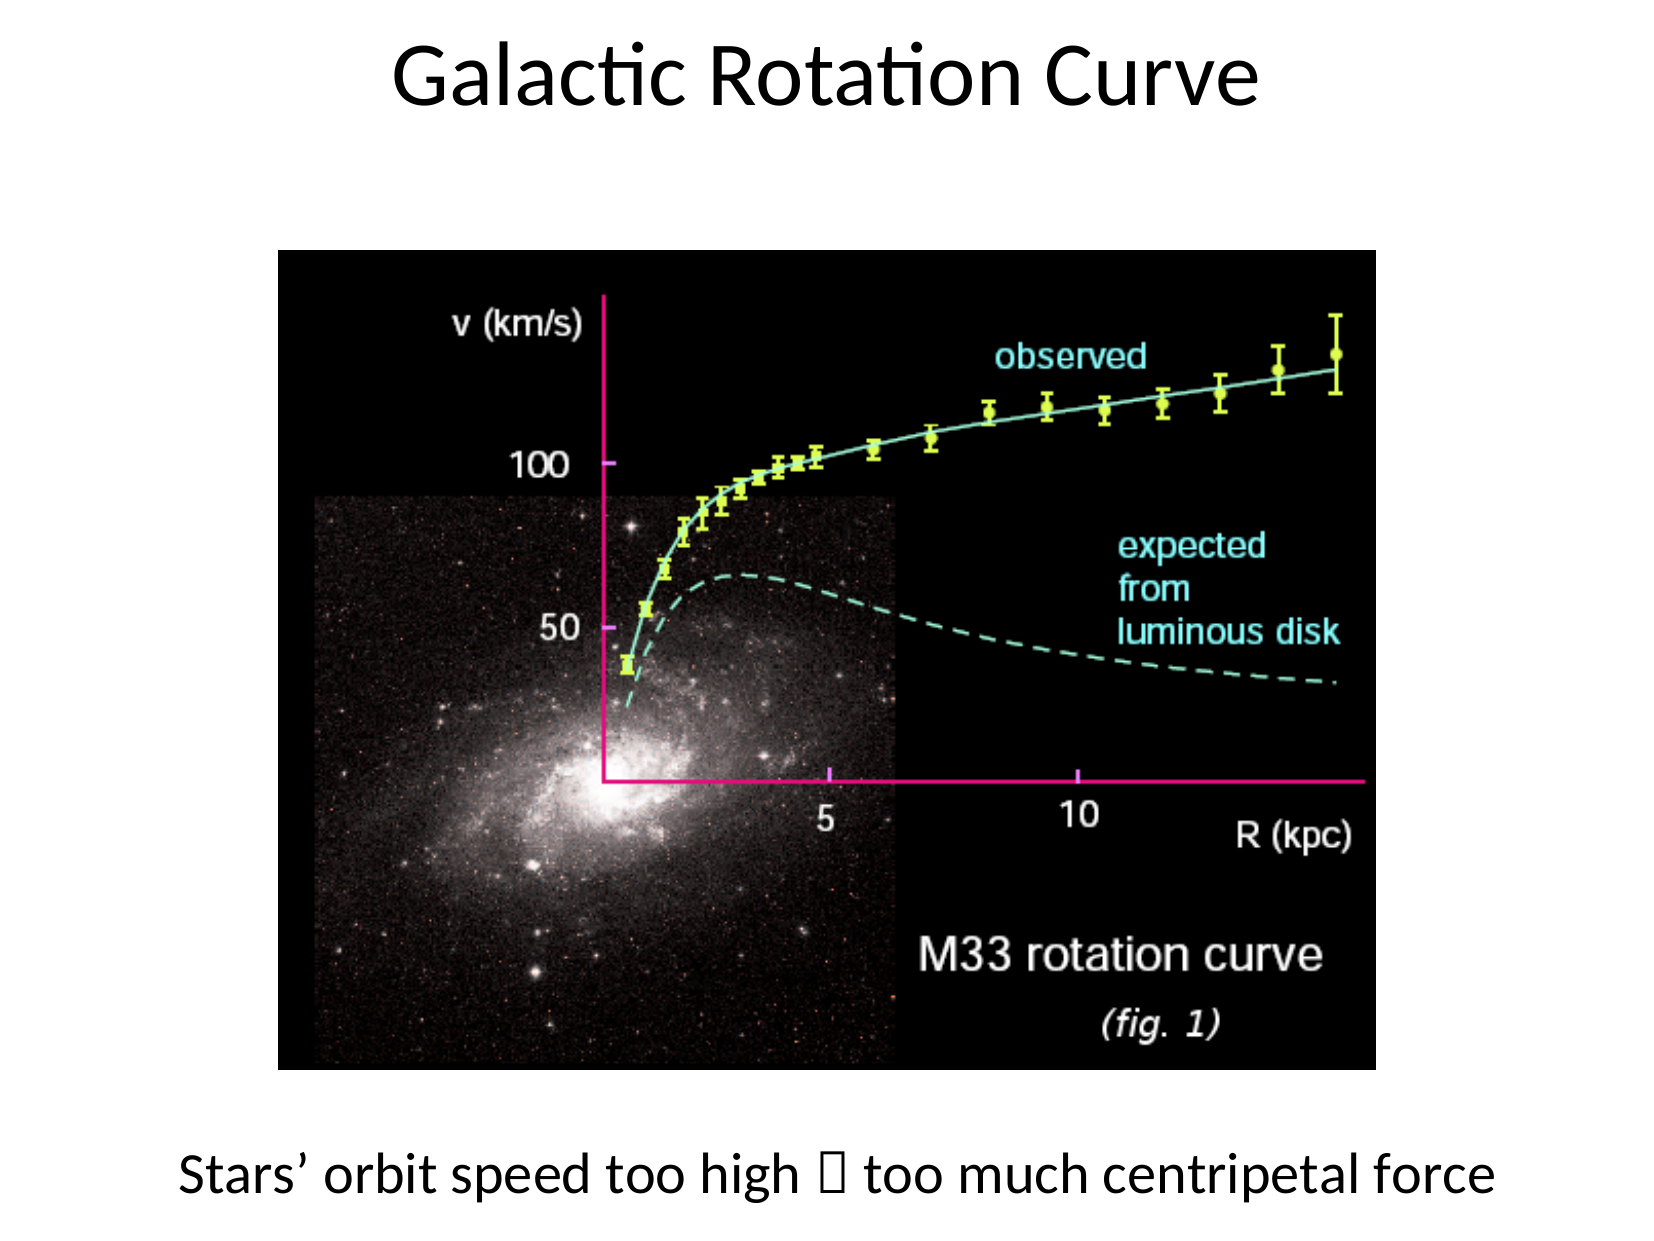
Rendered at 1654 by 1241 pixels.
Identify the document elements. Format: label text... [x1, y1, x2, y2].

text_box Stars’ orbit speed too high  too much centripetal force [163, 1127, 1525, 1213]
title Galactic Rotation Curve [82, 6, 1571, 213]
picture [82, 250, 1571, 1070]
